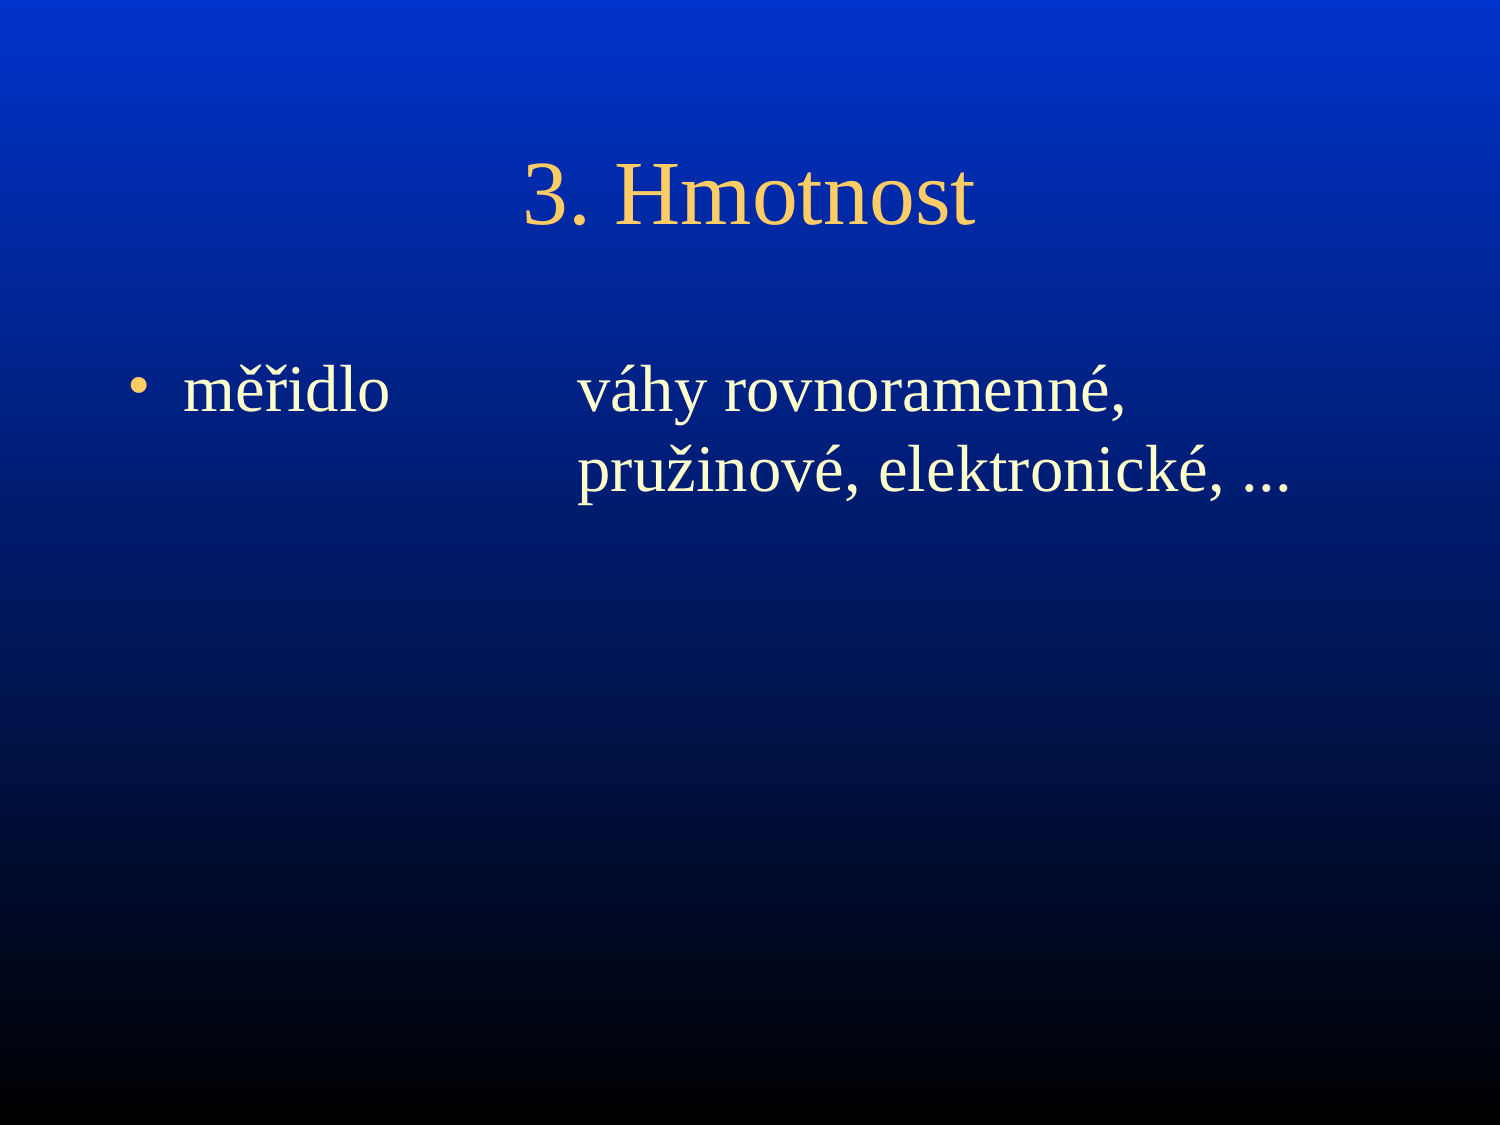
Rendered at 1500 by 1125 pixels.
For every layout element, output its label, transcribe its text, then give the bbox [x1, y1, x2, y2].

title 3. Hmotnost [112, 37, 1388, 250]
list měřidlo váhy rovnoramenné, pružinové, elektronické, ... [112, 337, 1388, 1013]
